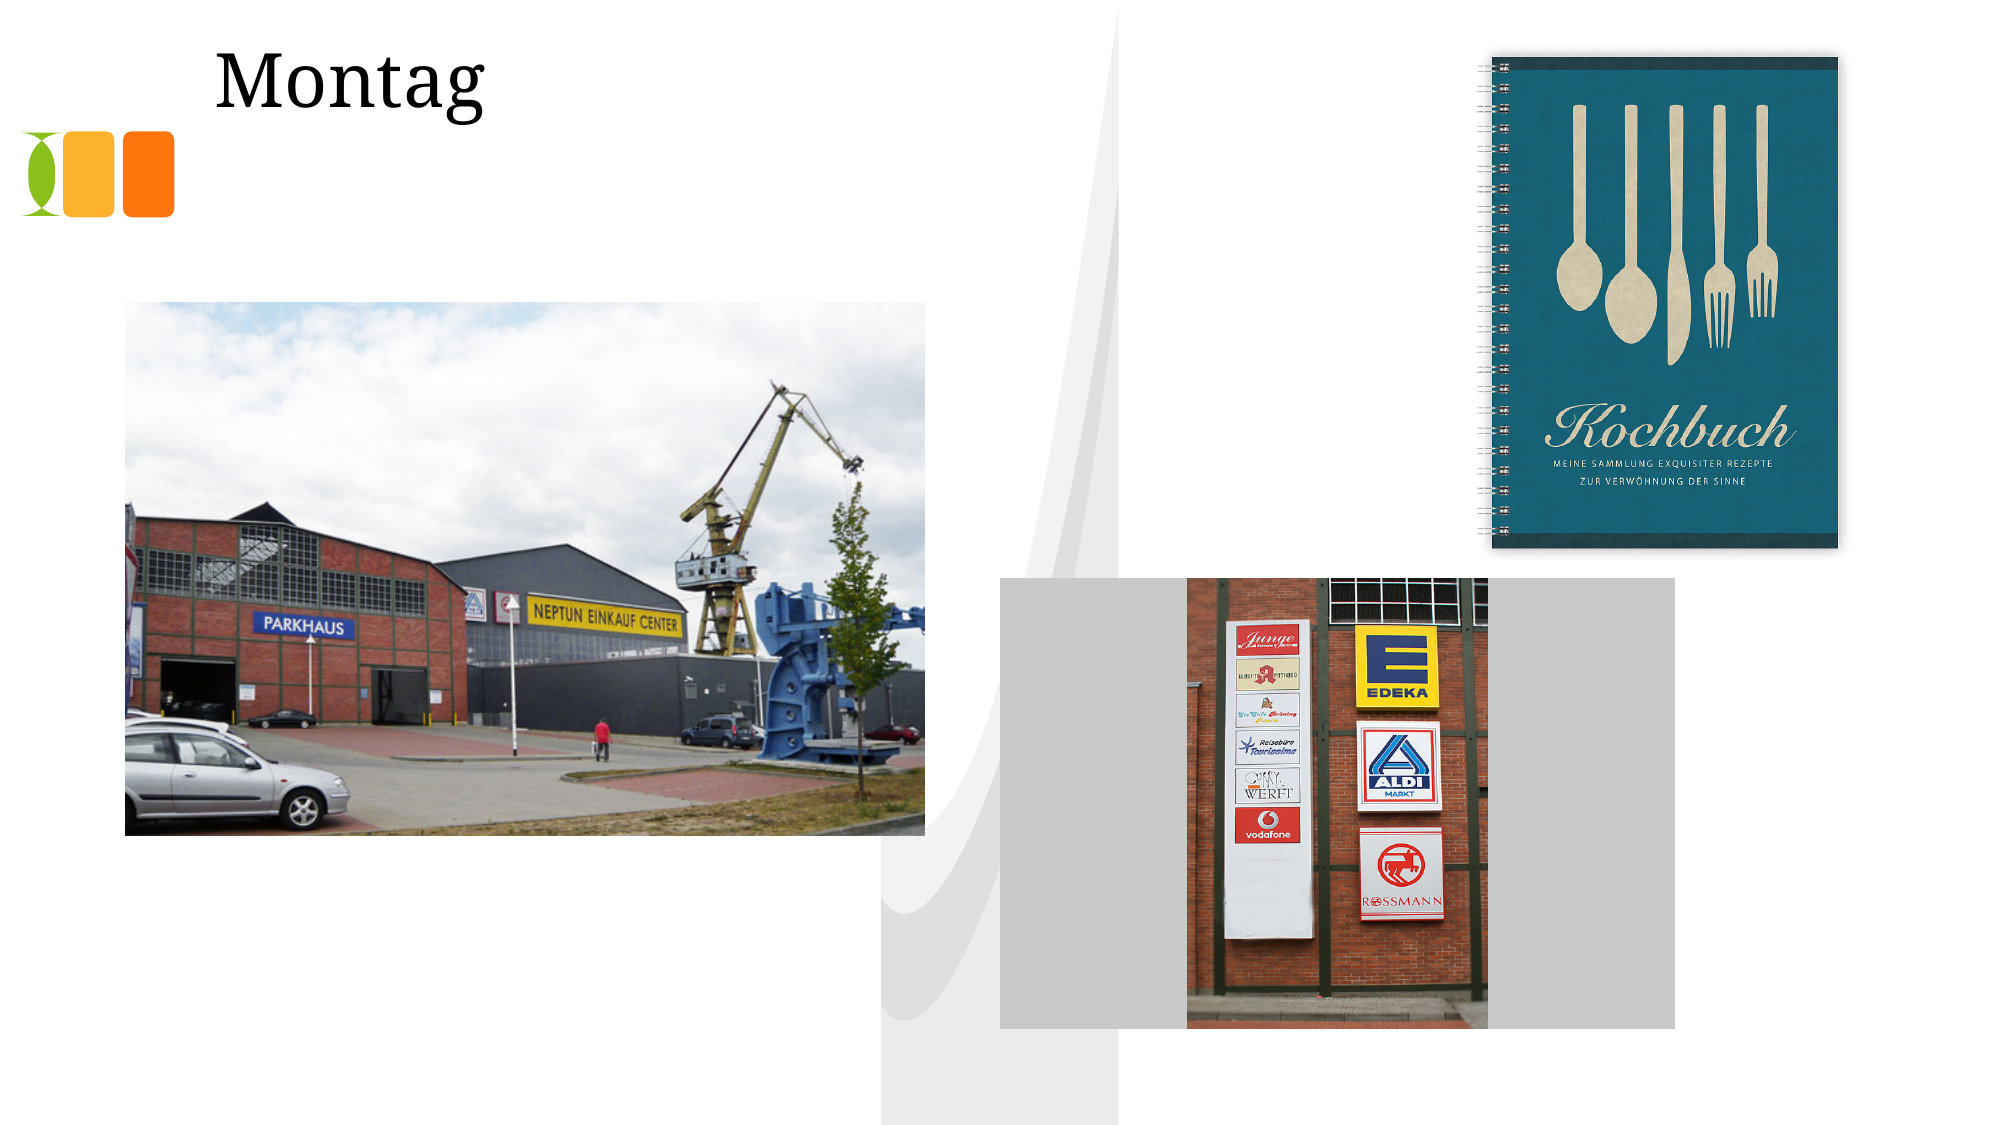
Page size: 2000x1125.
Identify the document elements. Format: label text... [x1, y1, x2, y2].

picture [125, 302, 925, 836]
title Montag [199, 24, 1800, 238]
picture [1000, 27, 1941, 1029]
